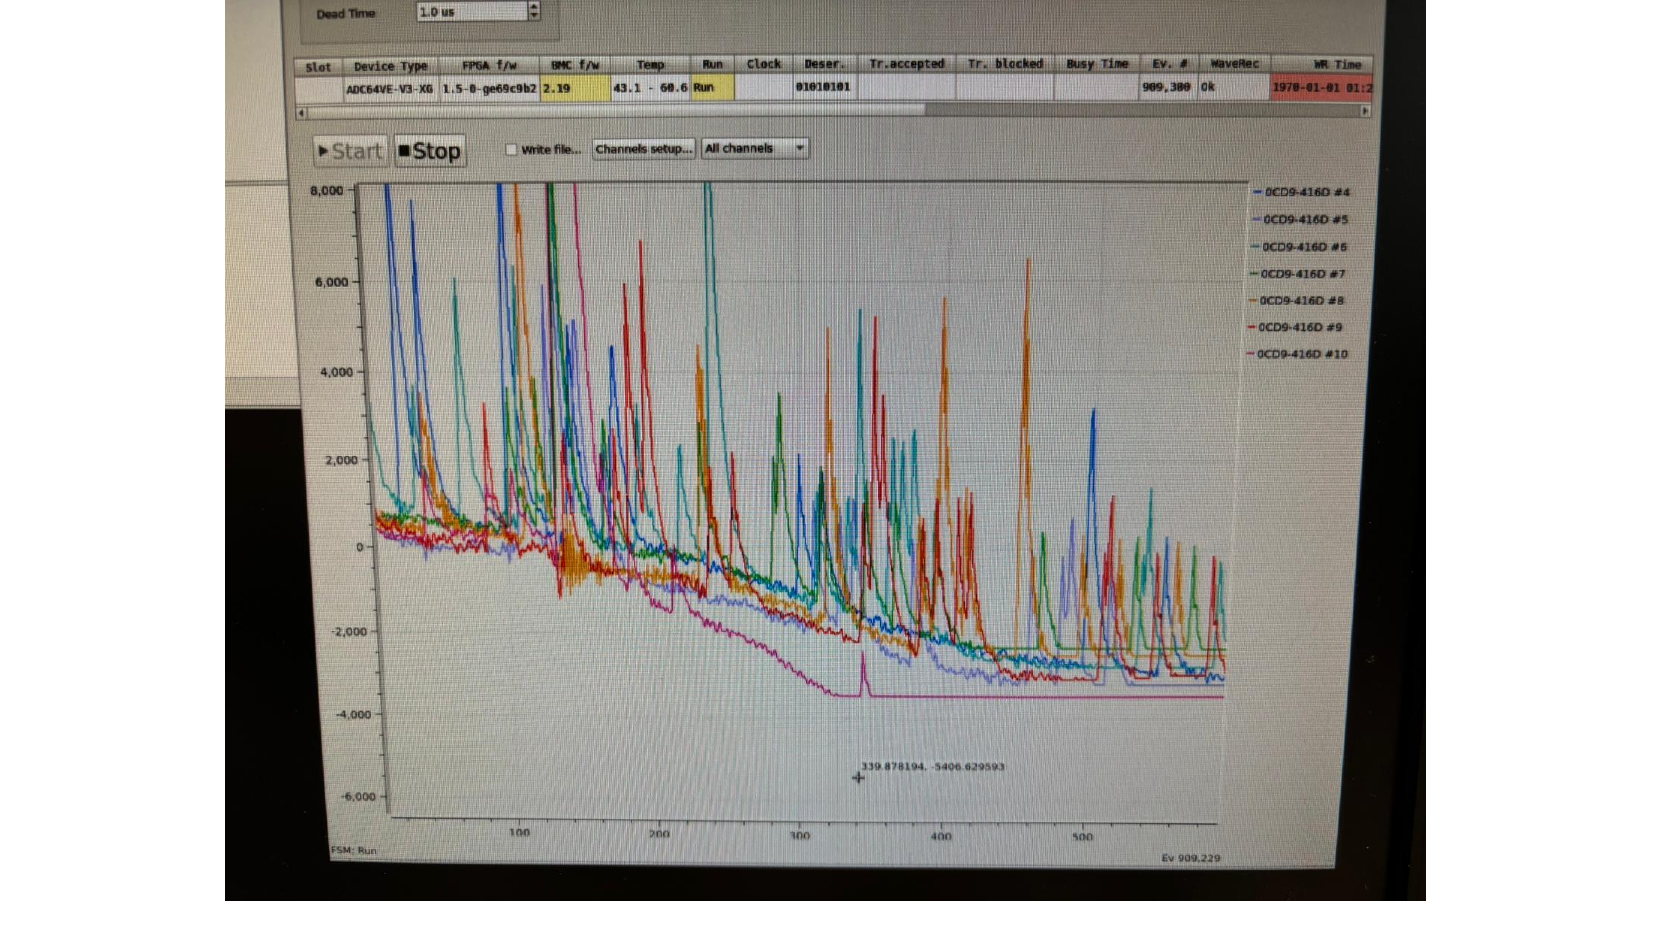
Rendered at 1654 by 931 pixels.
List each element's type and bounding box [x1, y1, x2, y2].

picture [225, 0, 1426, 901]
